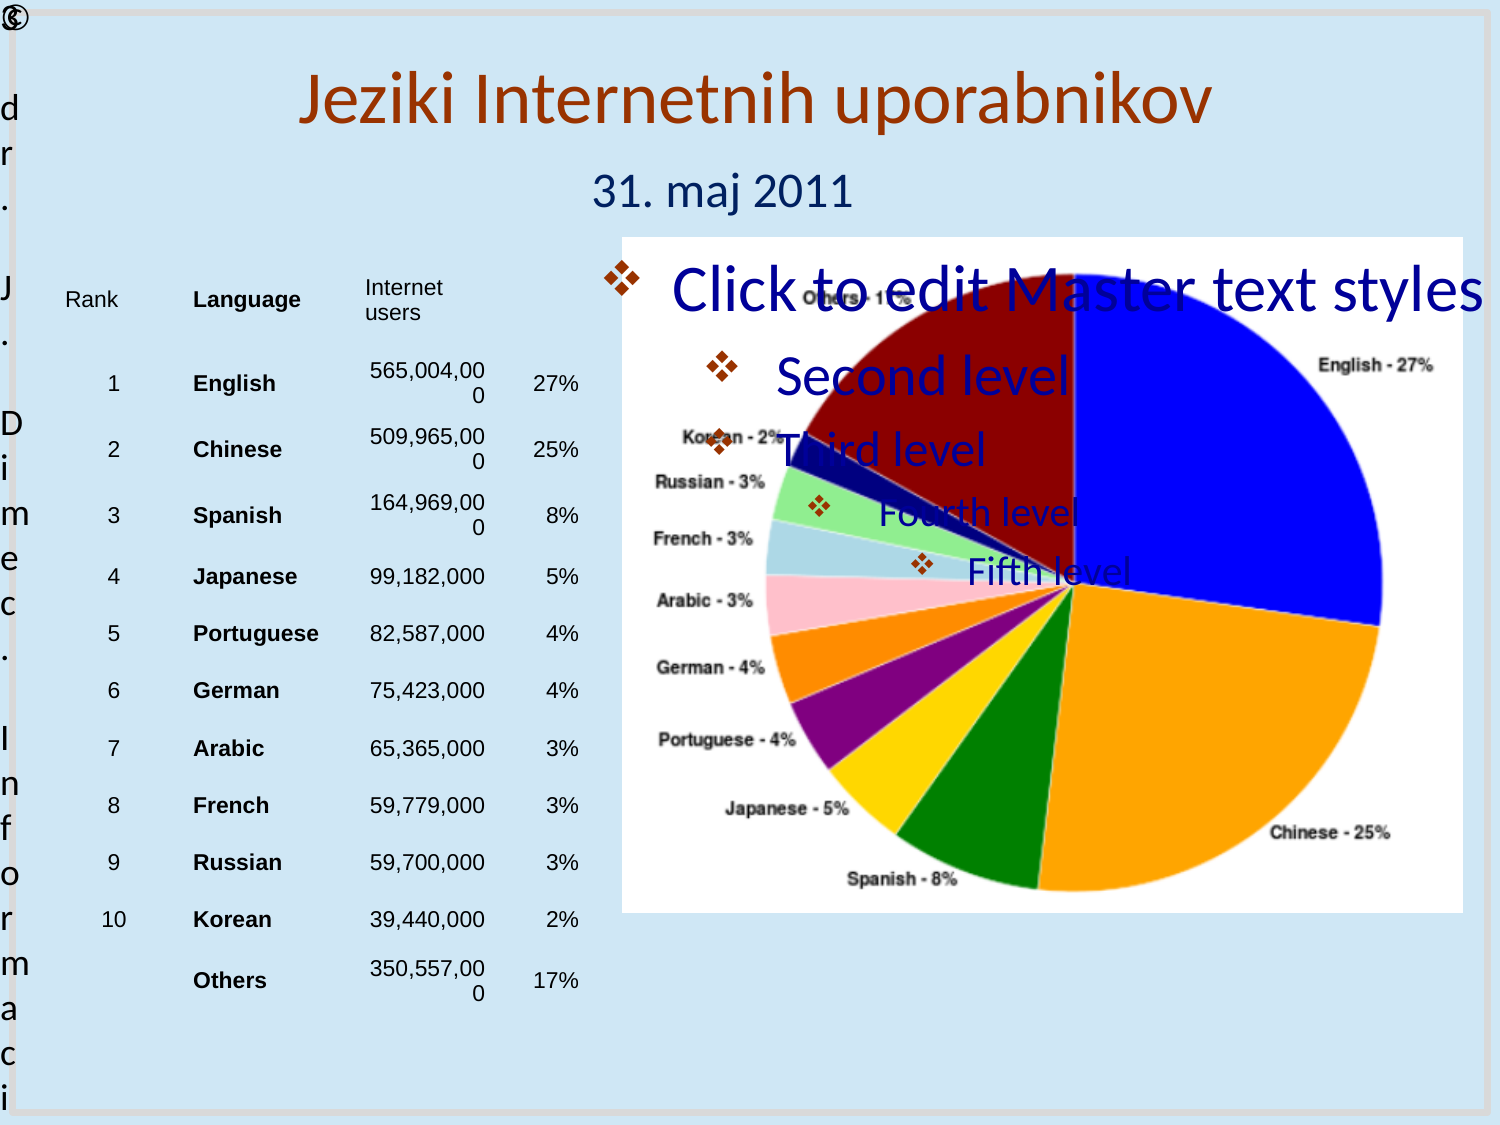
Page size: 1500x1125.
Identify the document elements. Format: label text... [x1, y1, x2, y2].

title Jeziki Internetnih uporabnikov [37, 37, 1475, 150]
table_header Rank [50, 250, 178, 350]
table_cell German [178, 662, 350, 719]
table_cell 565,004,000 [350, 350, 500, 416]
table_cell 3% [500, 719, 612, 777]
table_header Language [178, 250, 350, 350]
table_cell 75,423,000 [350, 662, 500, 719]
table_cell Portuguese [178, 605, 350, 662]
table_cell 8% [500, 482, 612, 548]
table_cell Japanese [178, 548, 350, 605]
table_cell 164,969,000 [350, 482, 500, 548]
table_cell 3% [500, 777, 612, 834]
table_cell 39,440,000 [350, 891, 500, 948]
table_cell 2% [500, 891, 612, 948]
table_cell 82,587,000 [350, 605, 500, 662]
table_cell 9 [50, 834, 178, 891]
table_cell Chinese [178, 416, 350, 482]
table_cell Korean [178, 891, 350, 948]
table_cell 5 [50, 605, 178, 662]
table_cell [50, 948, 178, 1014]
table_cell 1 [50, 350, 178, 416]
table_cell 5% [500, 548, 612, 605]
table_cell Russian [178, 834, 350, 891]
table_cell 8 [50, 777, 178, 834]
table_cell 509,965,000 [350, 416, 500, 482]
table_cell 59,779,000 [350, 777, 500, 834]
table_cell 3% [500, 834, 612, 891]
table_cell 27% [500, 350, 612, 416]
table_cell 7 [50, 719, 178, 777]
table_cell 2 [50, 416, 178, 482]
table_cell 59,700,000 [350, 834, 500, 891]
table_cell 17% [500, 948, 612, 1014]
table_cell 4 [50, 548, 178, 605]
table_cell 4% [500, 662, 612, 719]
table_cell 99,182,000 [350, 548, 500, 605]
table_cell 25% [500, 416, 612, 482]
table_cell 4% [500, 605, 612, 662]
table_cell 350,557,000 [350, 948, 500, 1014]
table_cell Spanish [178, 482, 350, 548]
table_cell Arabic [178, 719, 350, 777]
table_cell 10 [50, 891, 178, 948]
table_cell English [178, 350, 350, 416]
picture [622, 237, 1463, 913]
table_header [500, 250, 612, 350]
text_box 31. maj 2011 [576, 149, 869, 225]
table_cell French [178, 777, 350, 834]
table_cell 3 [50, 482, 178, 548]
table_cell 65,365,000 [350, 719, 500, 777]
table_cell 6 [50, 662, 178, 719]
table_header Internet users [350, 250, 500, 350]
table_cell Others [178, 948, 350, 1014]
